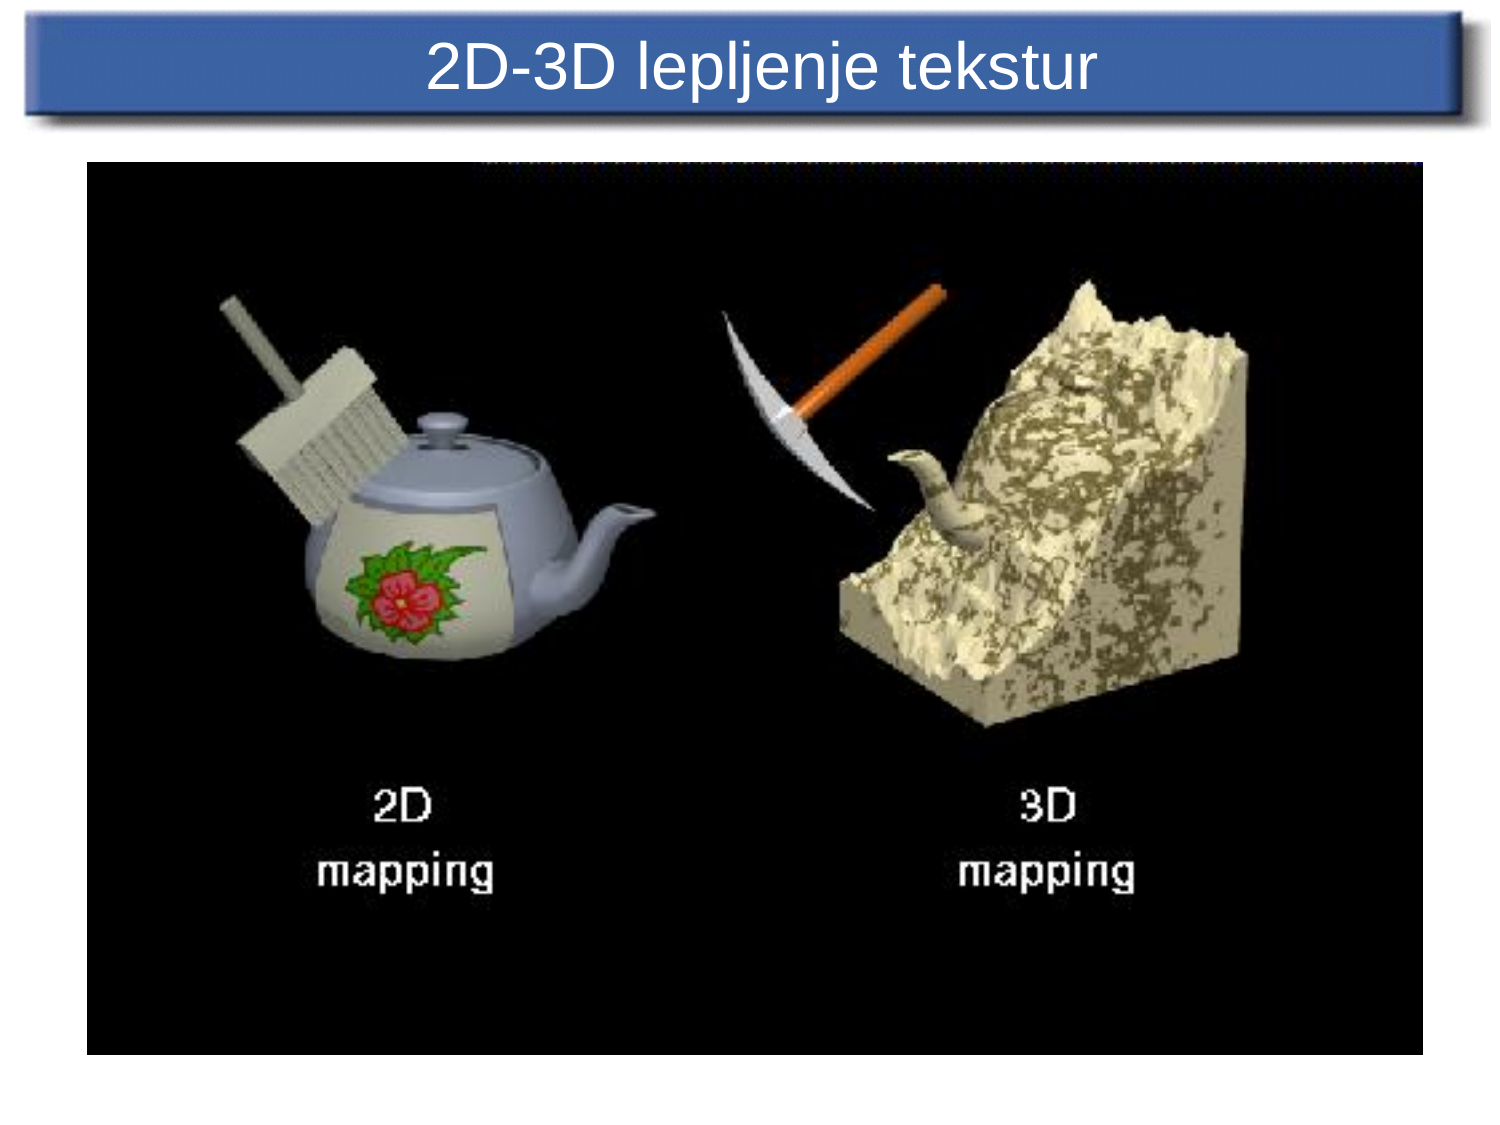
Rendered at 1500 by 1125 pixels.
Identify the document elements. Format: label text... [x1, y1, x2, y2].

picture [23, 8, 1491, 135]
title 2D-3D lepljenje tekstur [24, 0, 1500, 126]
picture [87, 162, 1423, 1055]
